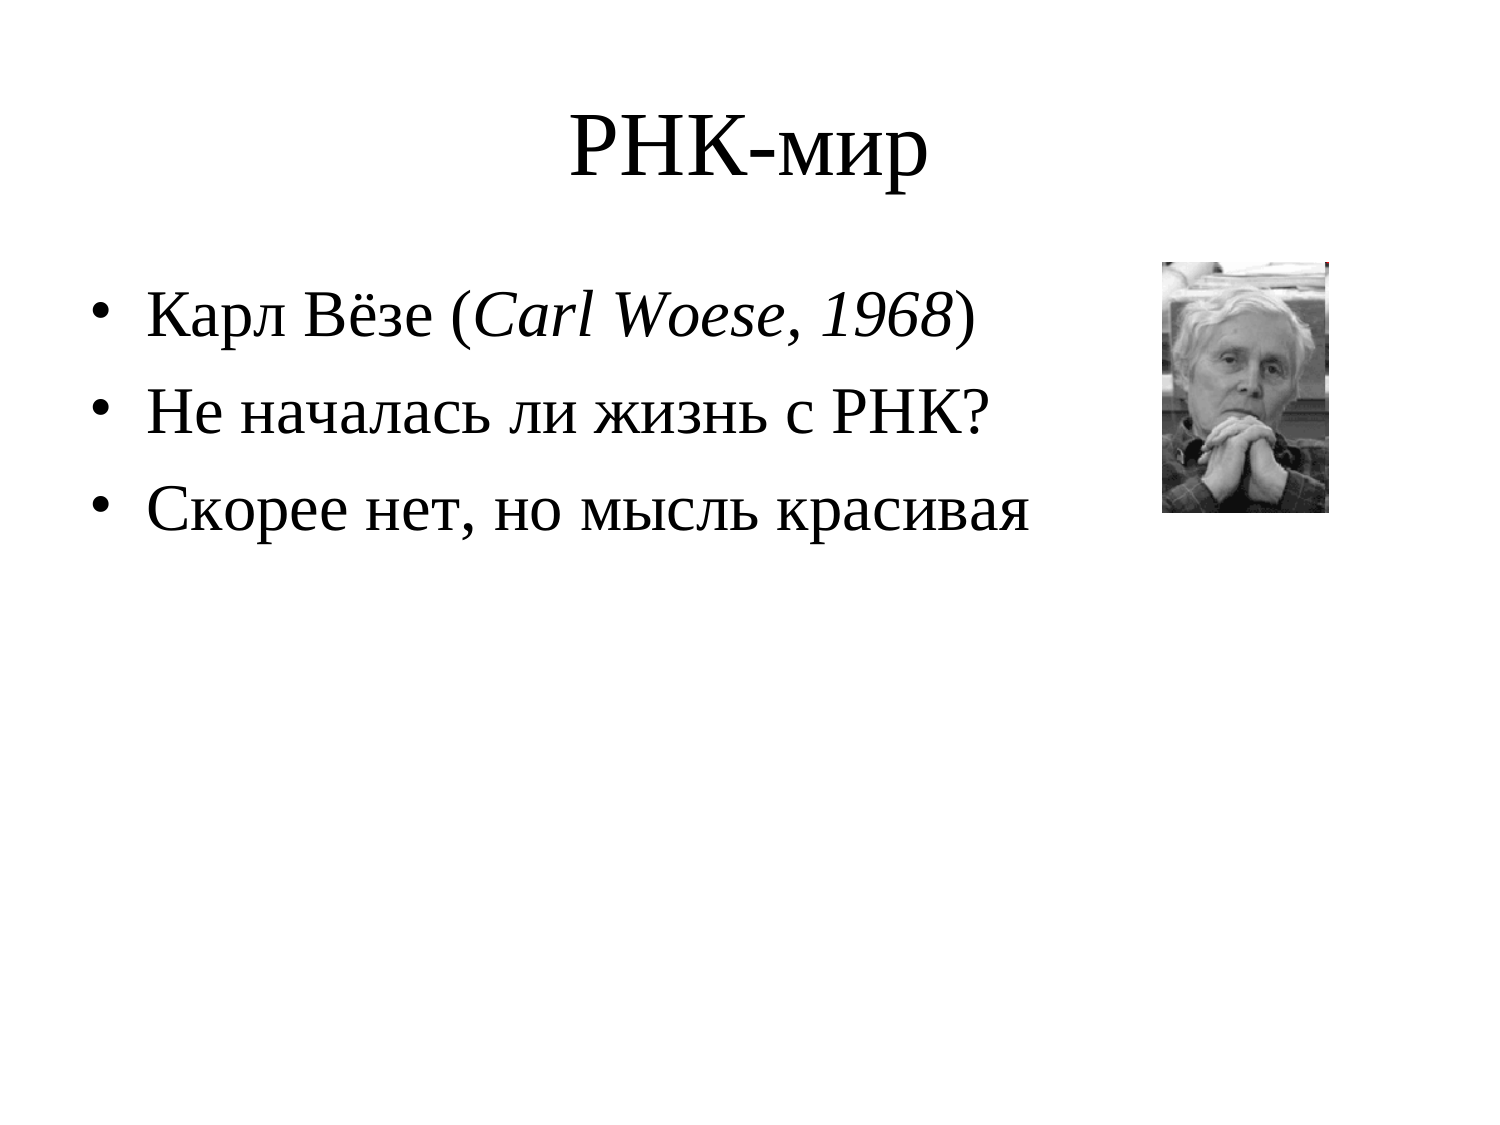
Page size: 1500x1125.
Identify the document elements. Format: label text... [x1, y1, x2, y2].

picture [1162, 262, 1329, 513]
list Карл Вёзе (Carl Woese, 1968) Не началась ли жизнь с РНК? Скорее нет, но мысль красивая [75, 262, 1426, 1006]
title РНК-мир [75, 45, 1426, 233]
